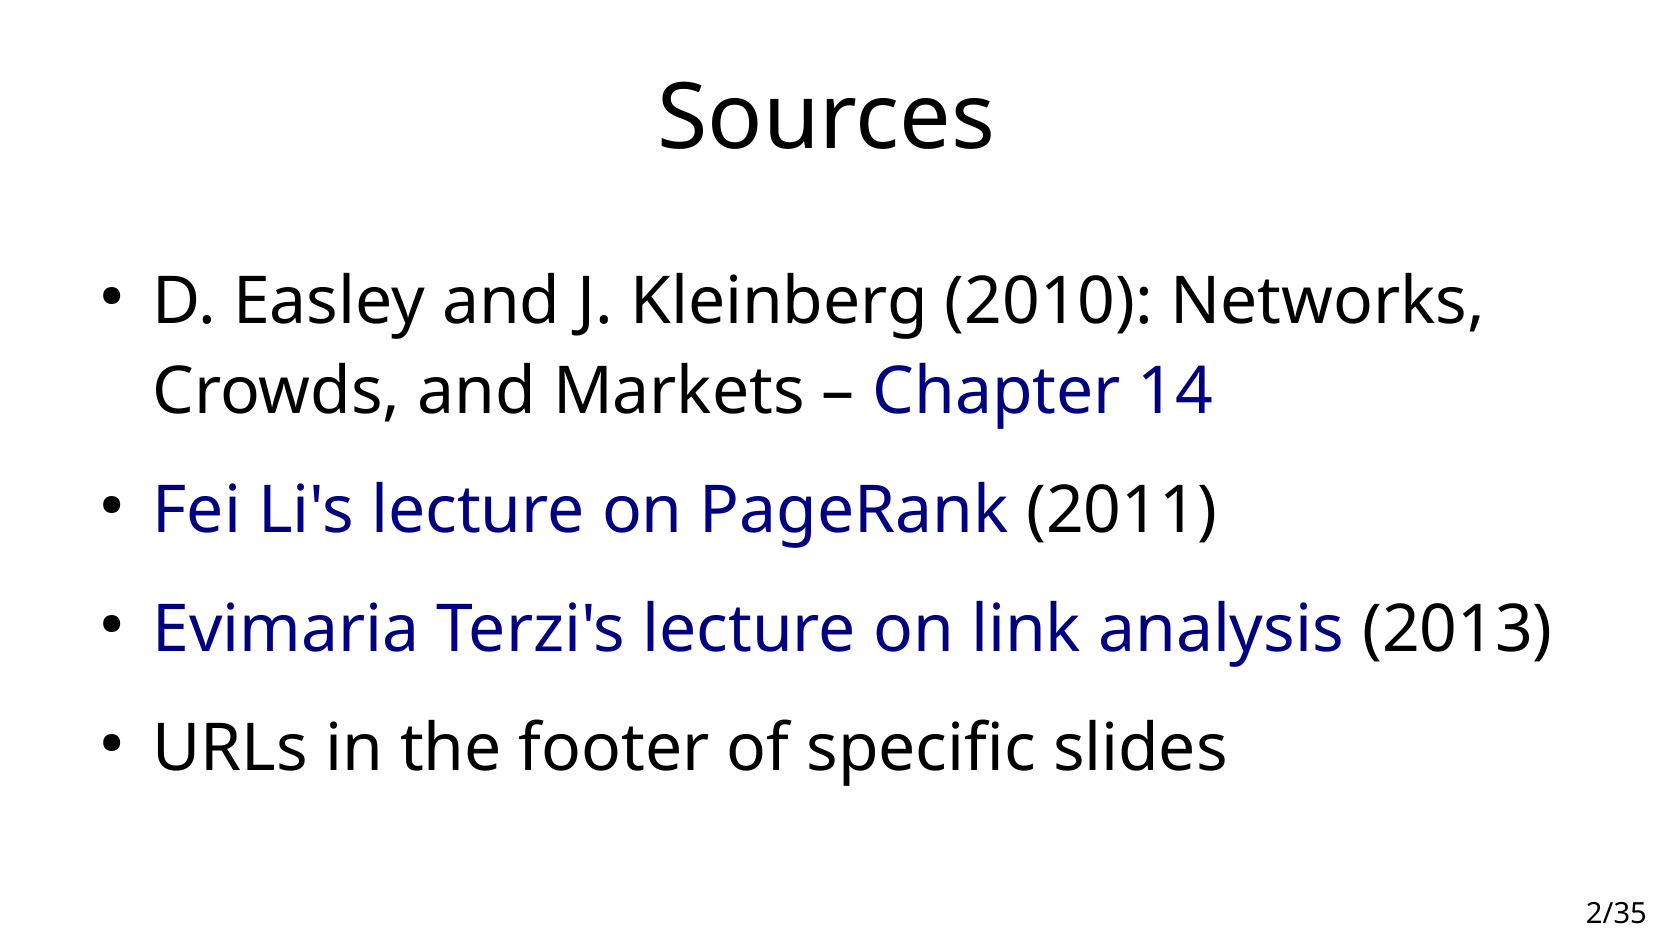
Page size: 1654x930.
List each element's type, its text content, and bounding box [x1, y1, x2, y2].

list D. Easley and J. Kleinberg (2010): Networks, Crowds, and Markets – Chapter 14 Fei Li's lecture on PageRank (2011) Evimaria Terzi's lecture on link analysis (2013) URLs in the footer of specific slides [82, 252, 1571, 793]
title Sources [82, 1, 1571, 225]
